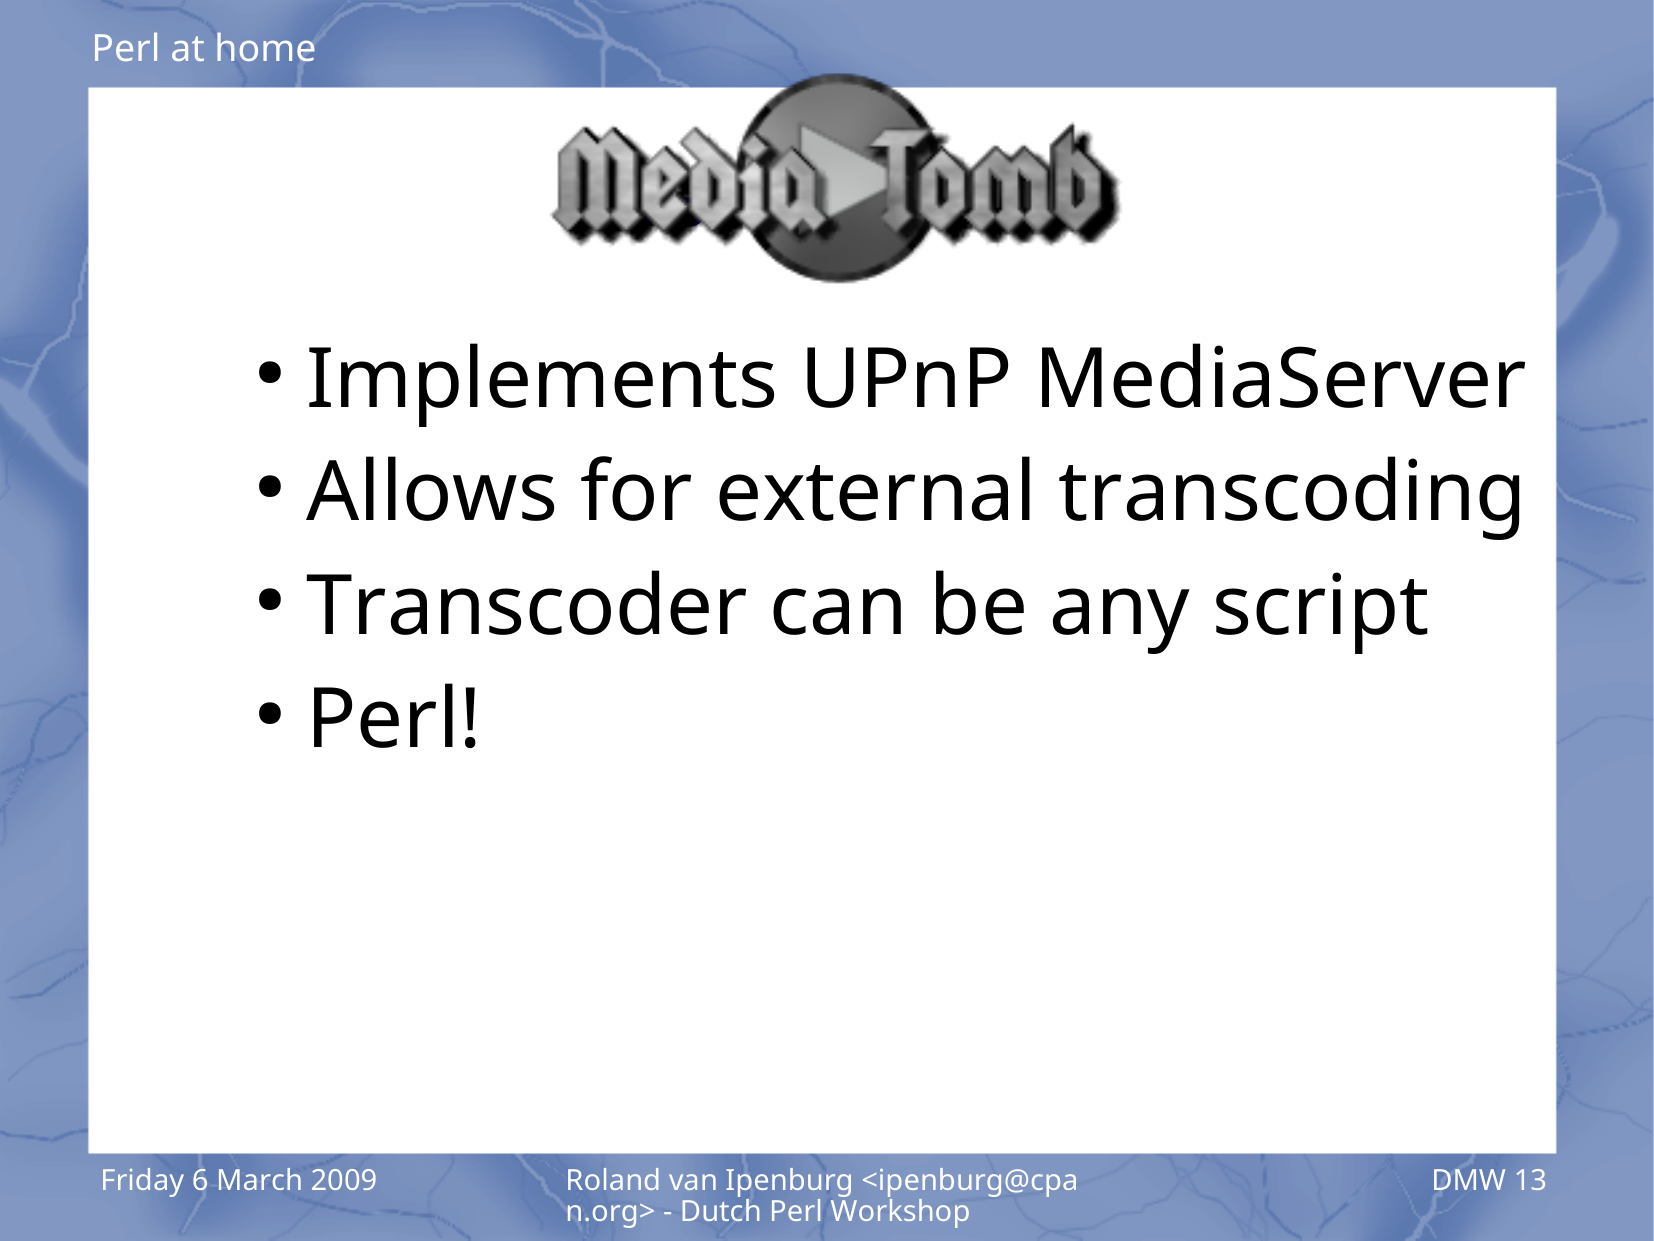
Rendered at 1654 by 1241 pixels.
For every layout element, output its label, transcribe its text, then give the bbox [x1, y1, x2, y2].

picture [0, 0, 1654, 1241]
text_box Implements UPnP MediaServer Allows for external transcoding Transcoder can be any script Perl! [229, 300, 1400, 720]
title MediaTomb [118, 98, 1536, 291]
